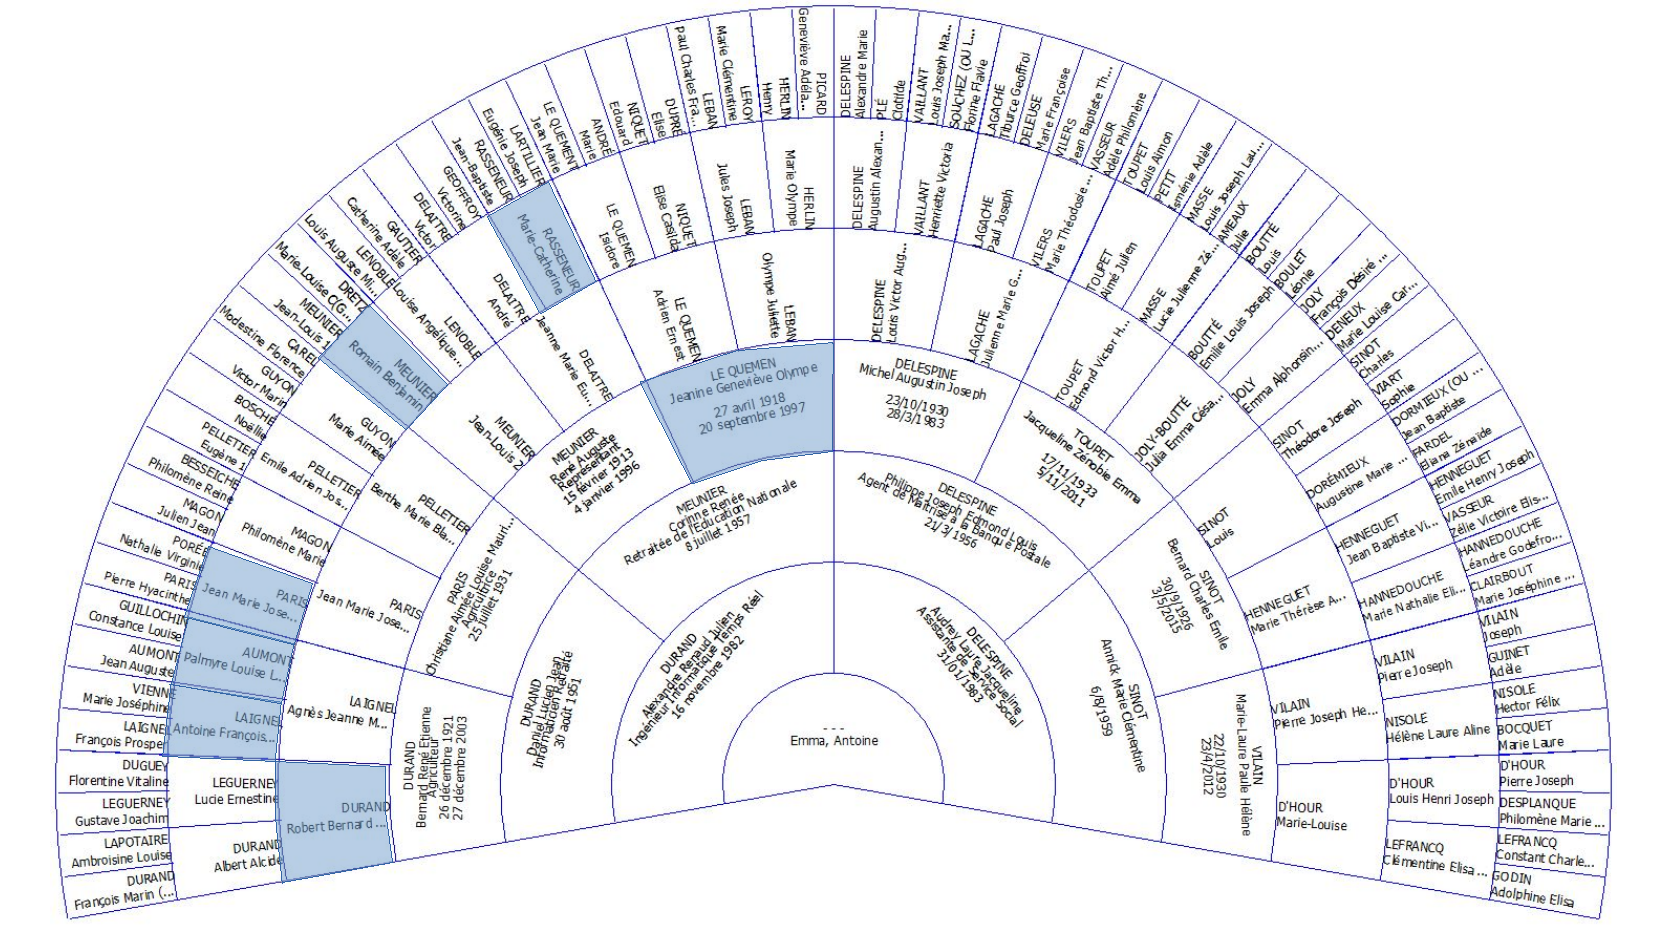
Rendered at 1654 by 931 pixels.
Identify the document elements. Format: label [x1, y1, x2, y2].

text_box [487, 181, 597, 314]
text_box [640, 342, 834, 484]
picture [50, 0, 1617, 931]
text_box [162, 546, 393, 884]
text_box [318, 304, 448, 430]
